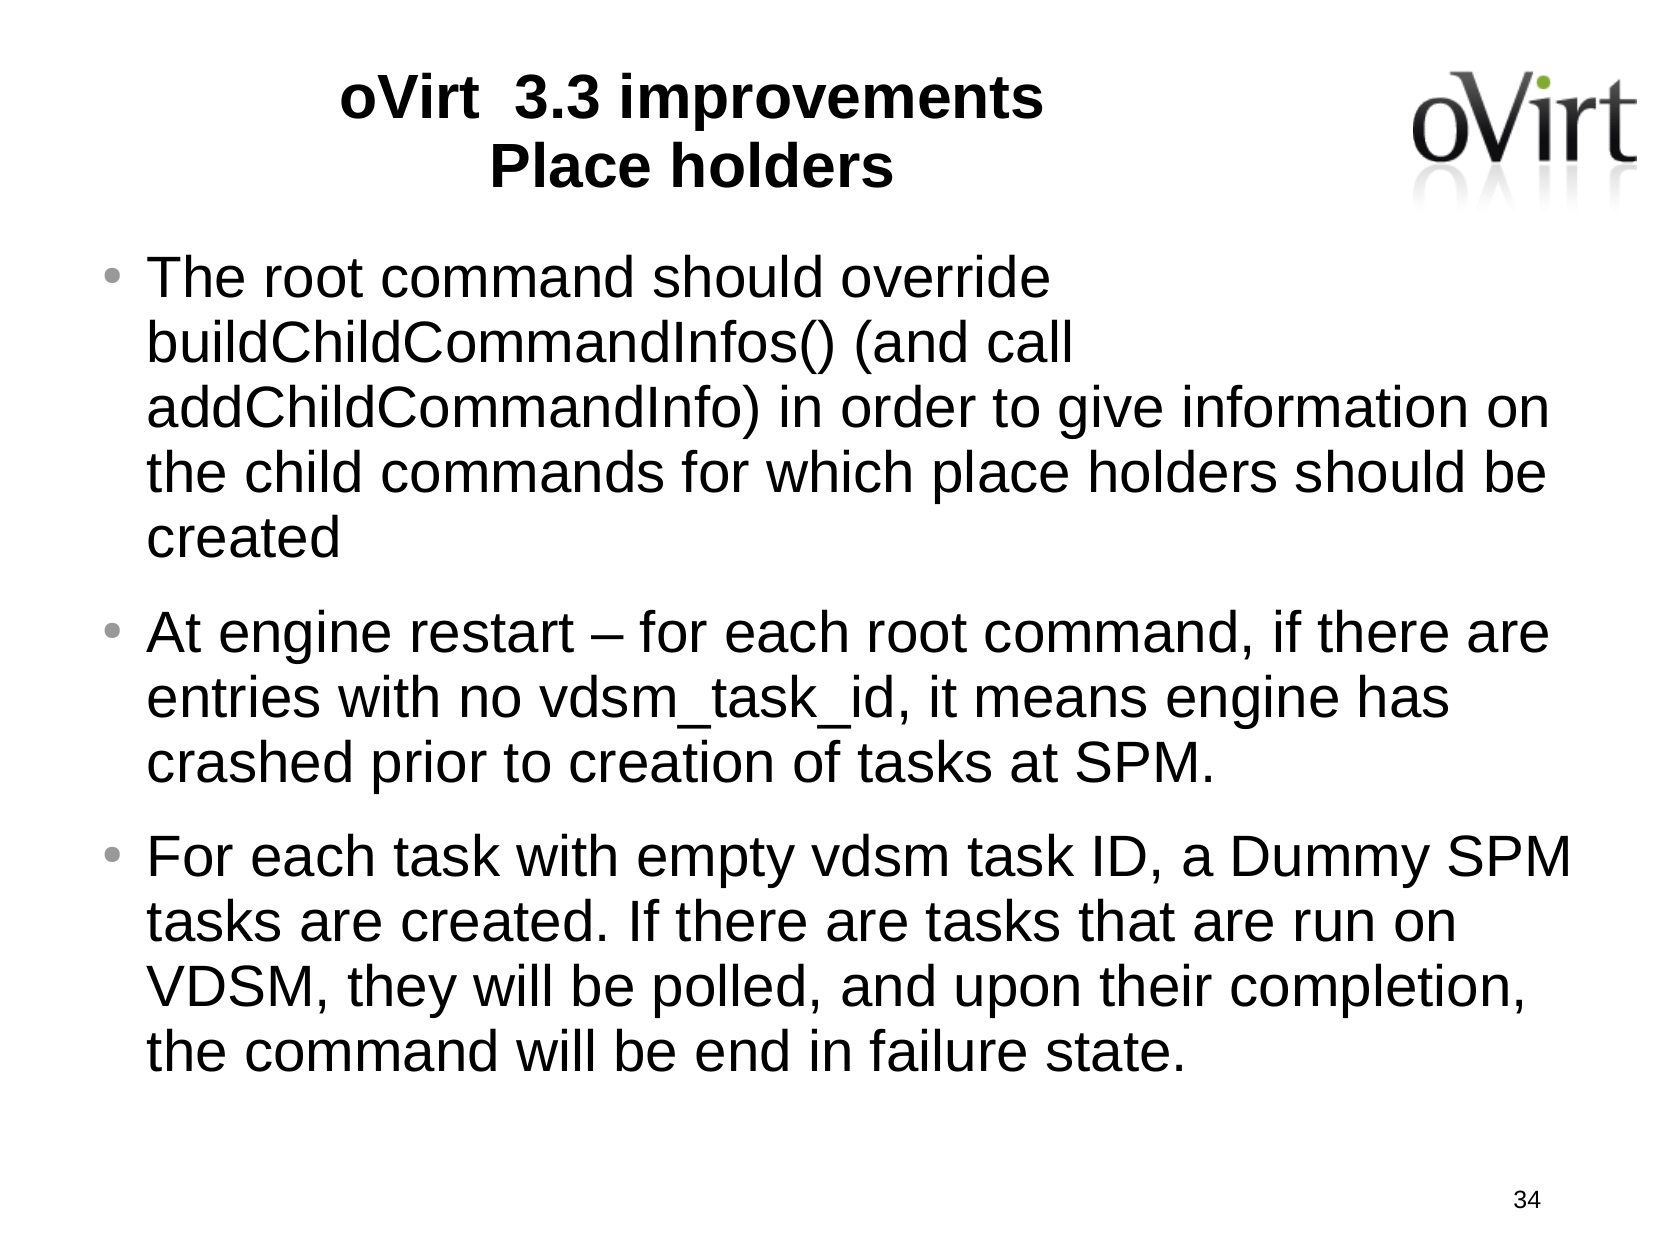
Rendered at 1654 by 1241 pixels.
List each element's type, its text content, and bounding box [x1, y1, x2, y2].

list The root command should override buildChildCommandInfos() (and call addChildCommandInfo) in order to give information on the child commands for which place holders should be created At engine restart – for each root command, if there are entries with no vdsm_task_id, it means engine has crashed prior to creation of tasks at SPM. For each task with empty vdsm task ID, a Dummy SPM tasks are created. If there are tasks that are run on VDSM, they will be polled, and upon their completion, the command will be end in failure state. [86, 244, 1576, 1085]
title oVirt 3.3 improvements Place holders [82, 37, 1303, 226]
picture [1413, 63, 1637, 212]
